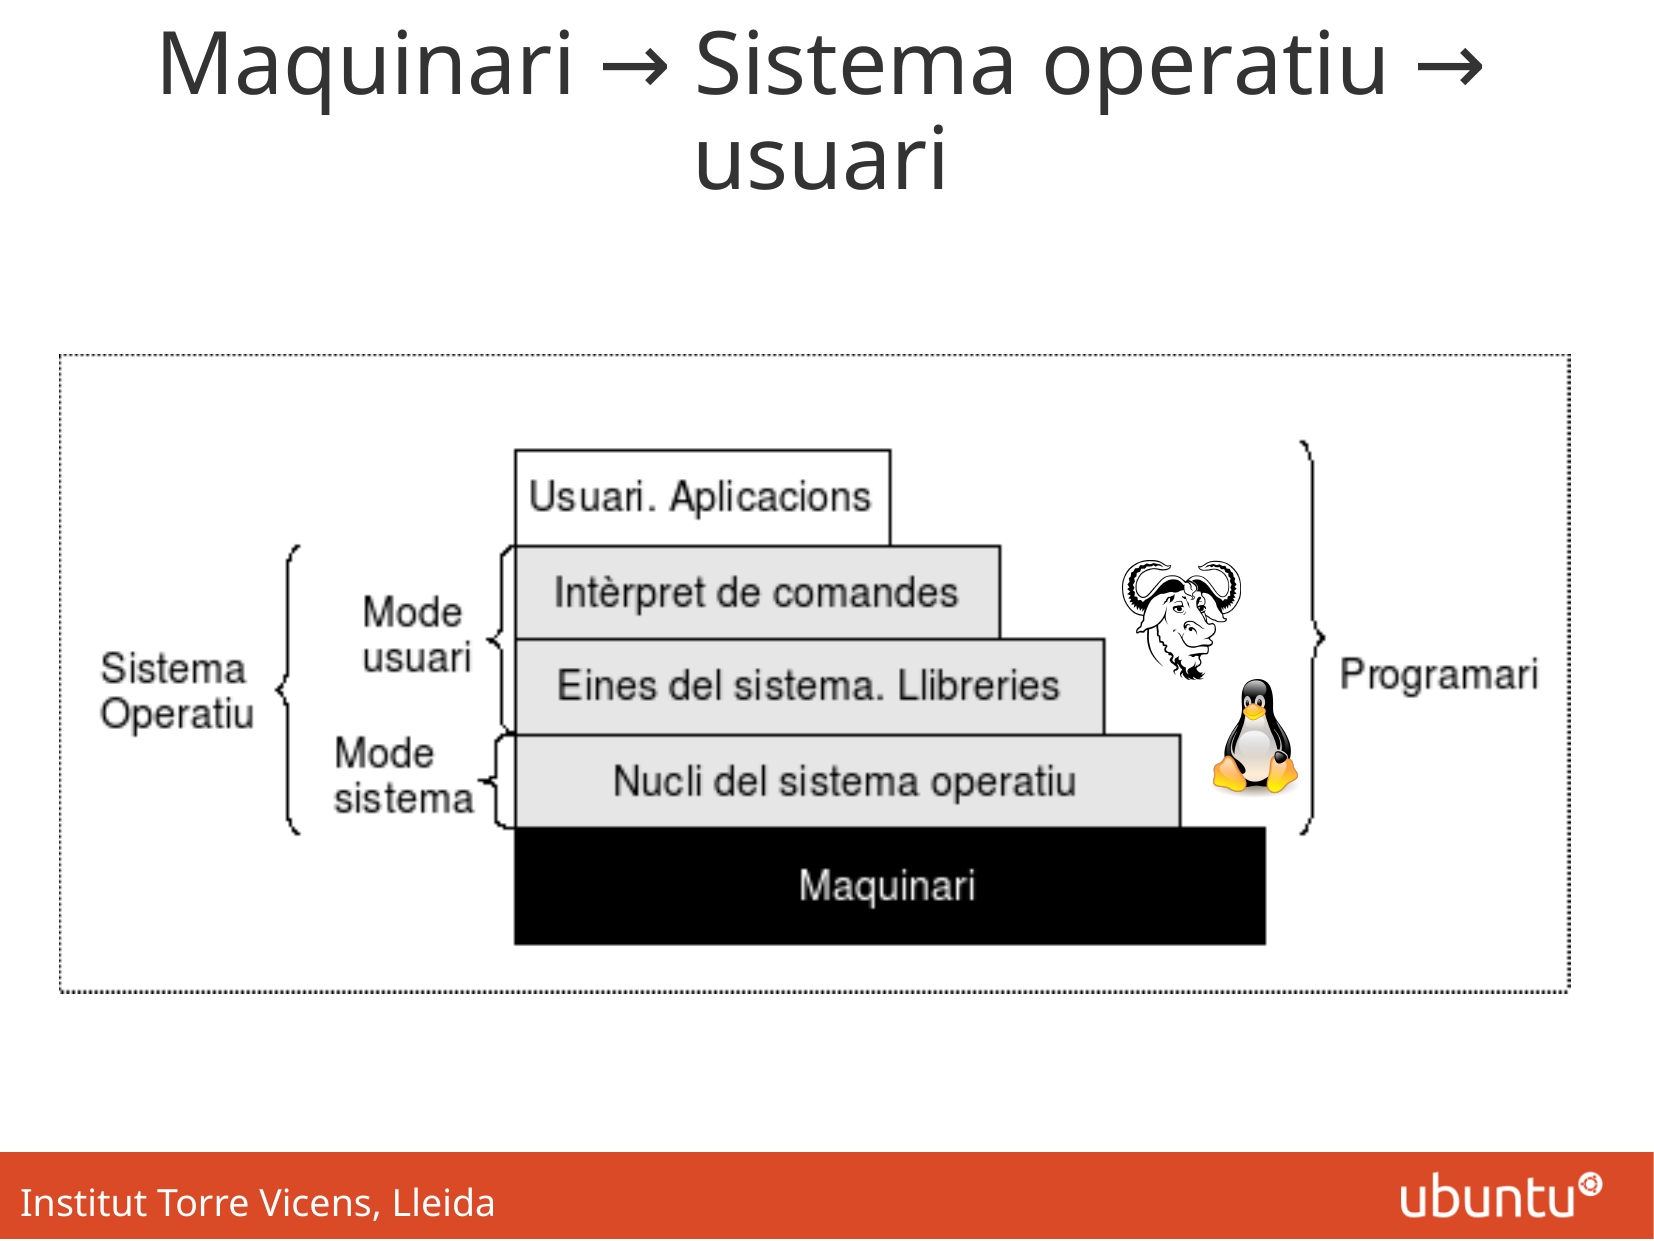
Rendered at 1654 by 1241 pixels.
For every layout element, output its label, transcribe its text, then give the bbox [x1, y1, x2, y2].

text_box Maquinari → Sistema operatiu → usuari [11, 49, 1630, 178]
text_box Institut Torre Vicens, Lleida 17/05/2014 [5, 1169, 733, 1227]
picture [59, 354, 1571, 994]
picture [0, 1152, 1654, 1239]
